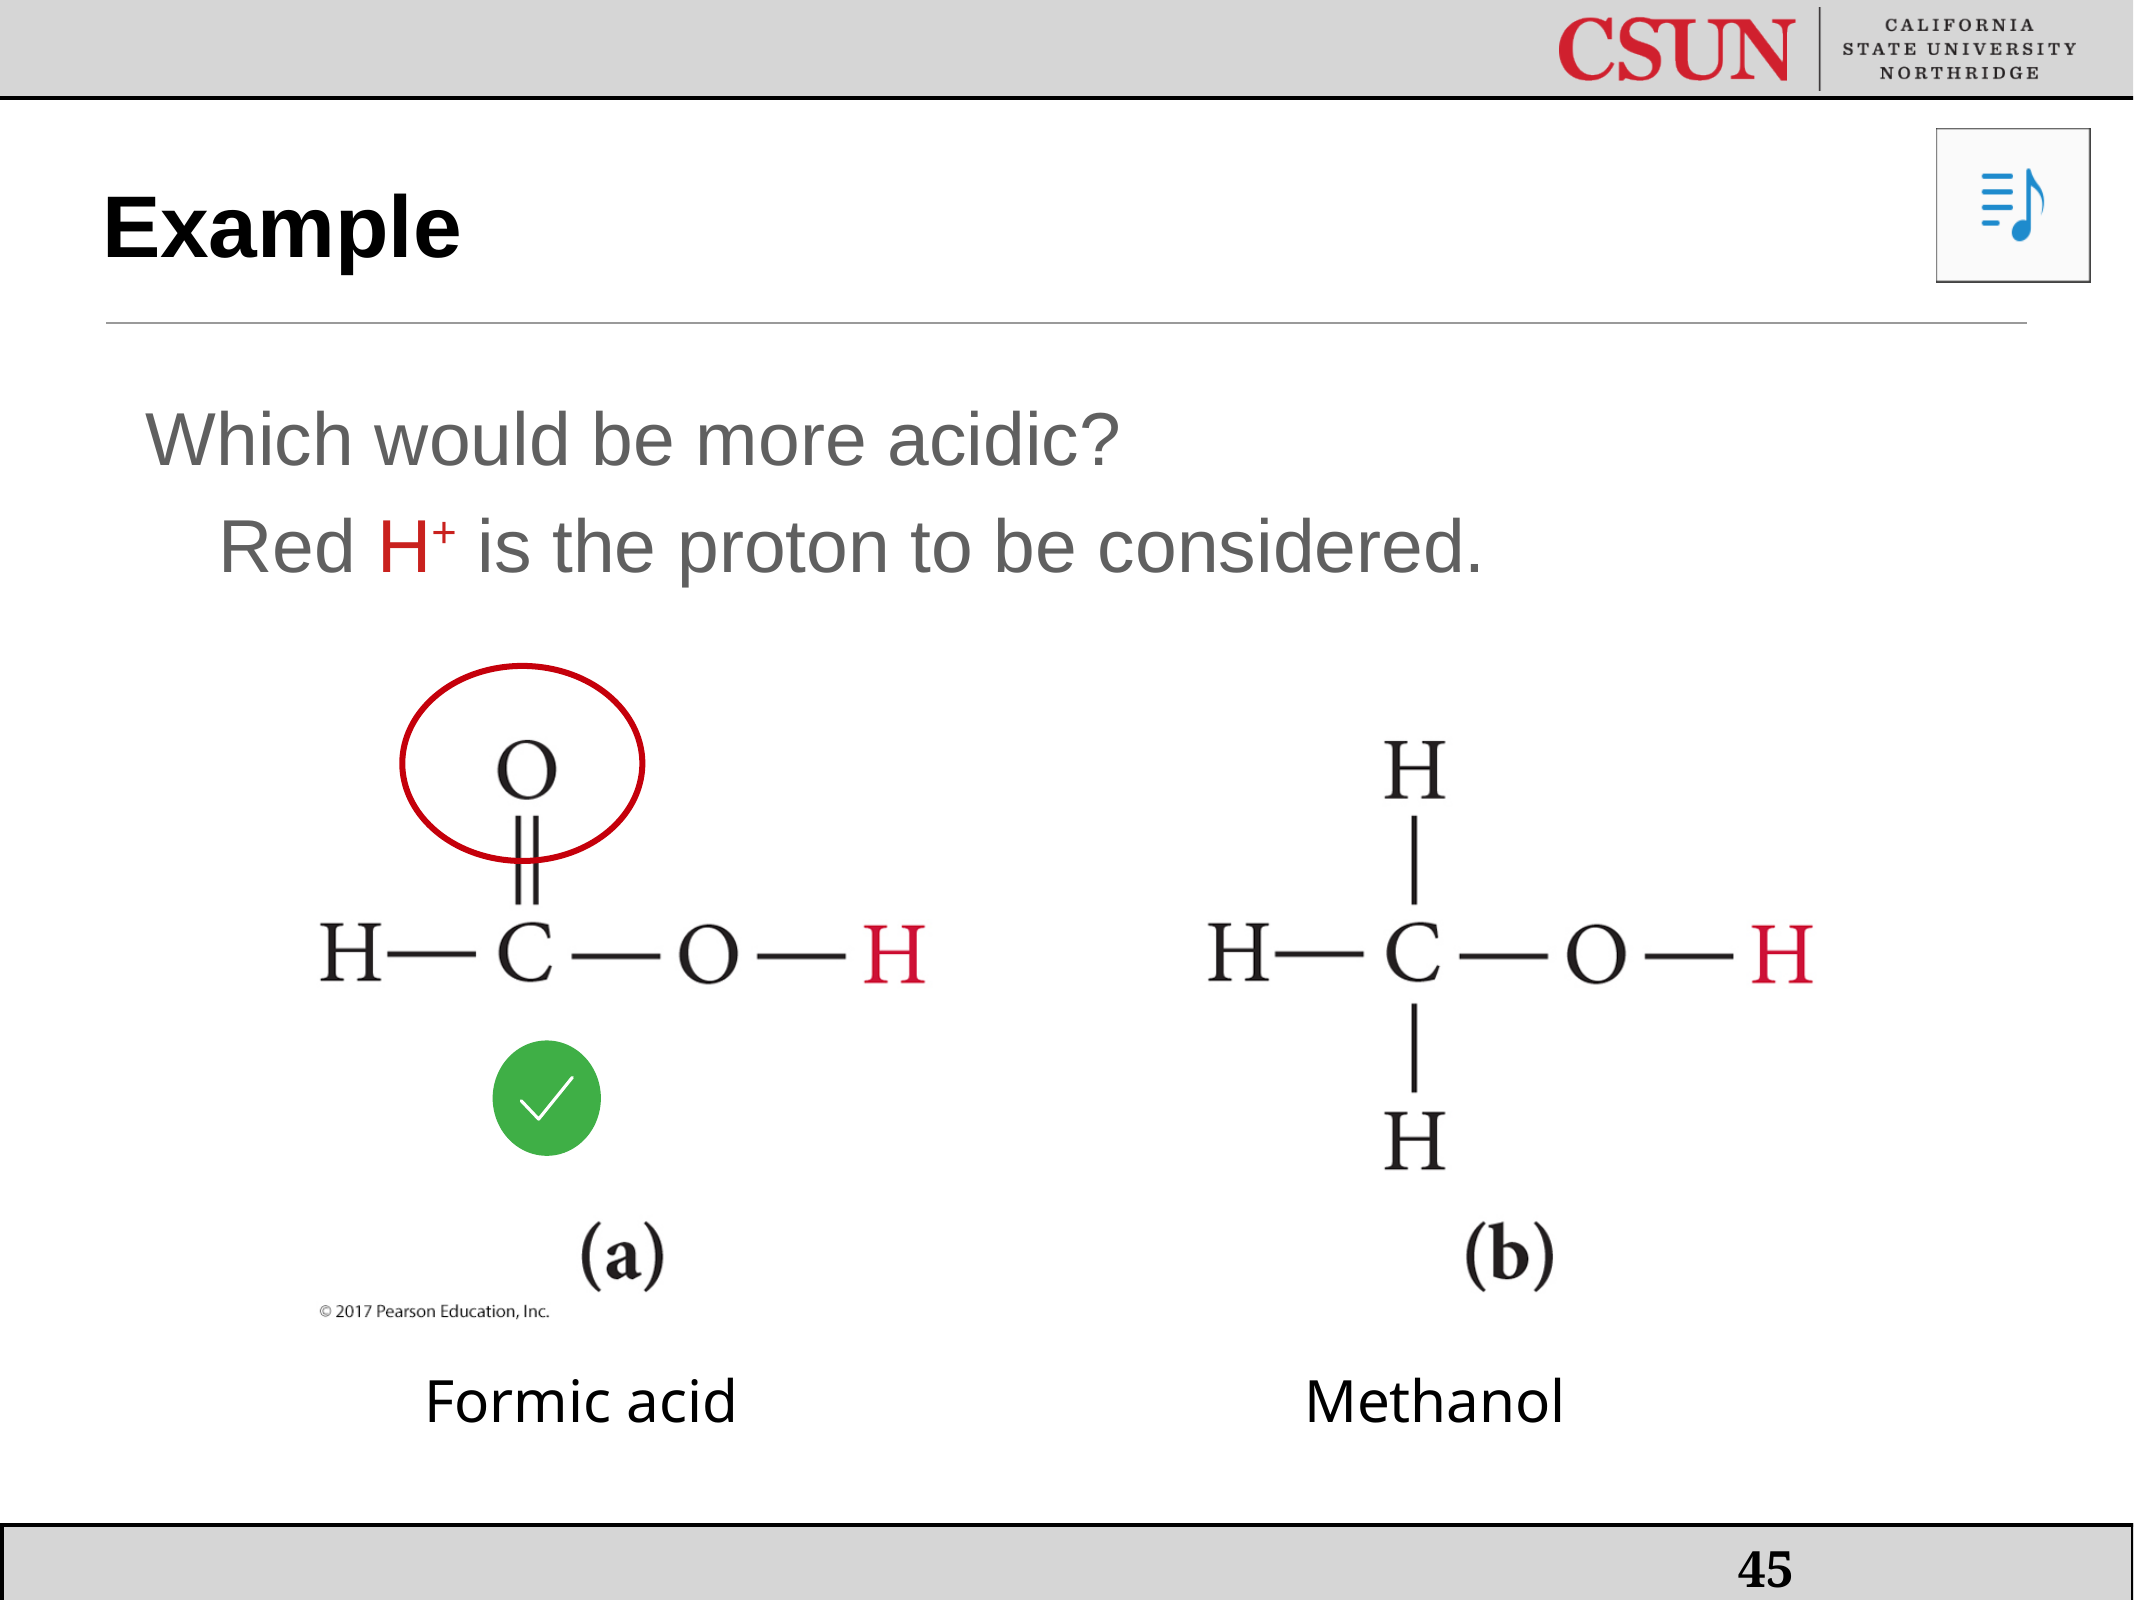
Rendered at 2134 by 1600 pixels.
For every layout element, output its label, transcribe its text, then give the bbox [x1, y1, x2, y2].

text_box Formic acid [409, 1356, 777, 1442]
title Example [93, 104, 2040, 284]
list Which would be more acidic? Red H+ is the proton to be considered. [93, 382, 2040, 606]
text_box [1935, 126, 2092, 284]
picture [308, 728, 1825, 1328]
picture [1559, 7, 2076, 91]
text_box [493, 1041, 601, 1156]
text_box Methanol [1289, 1356, 1590, 1442]
picture [406, 728, 639, 857]
